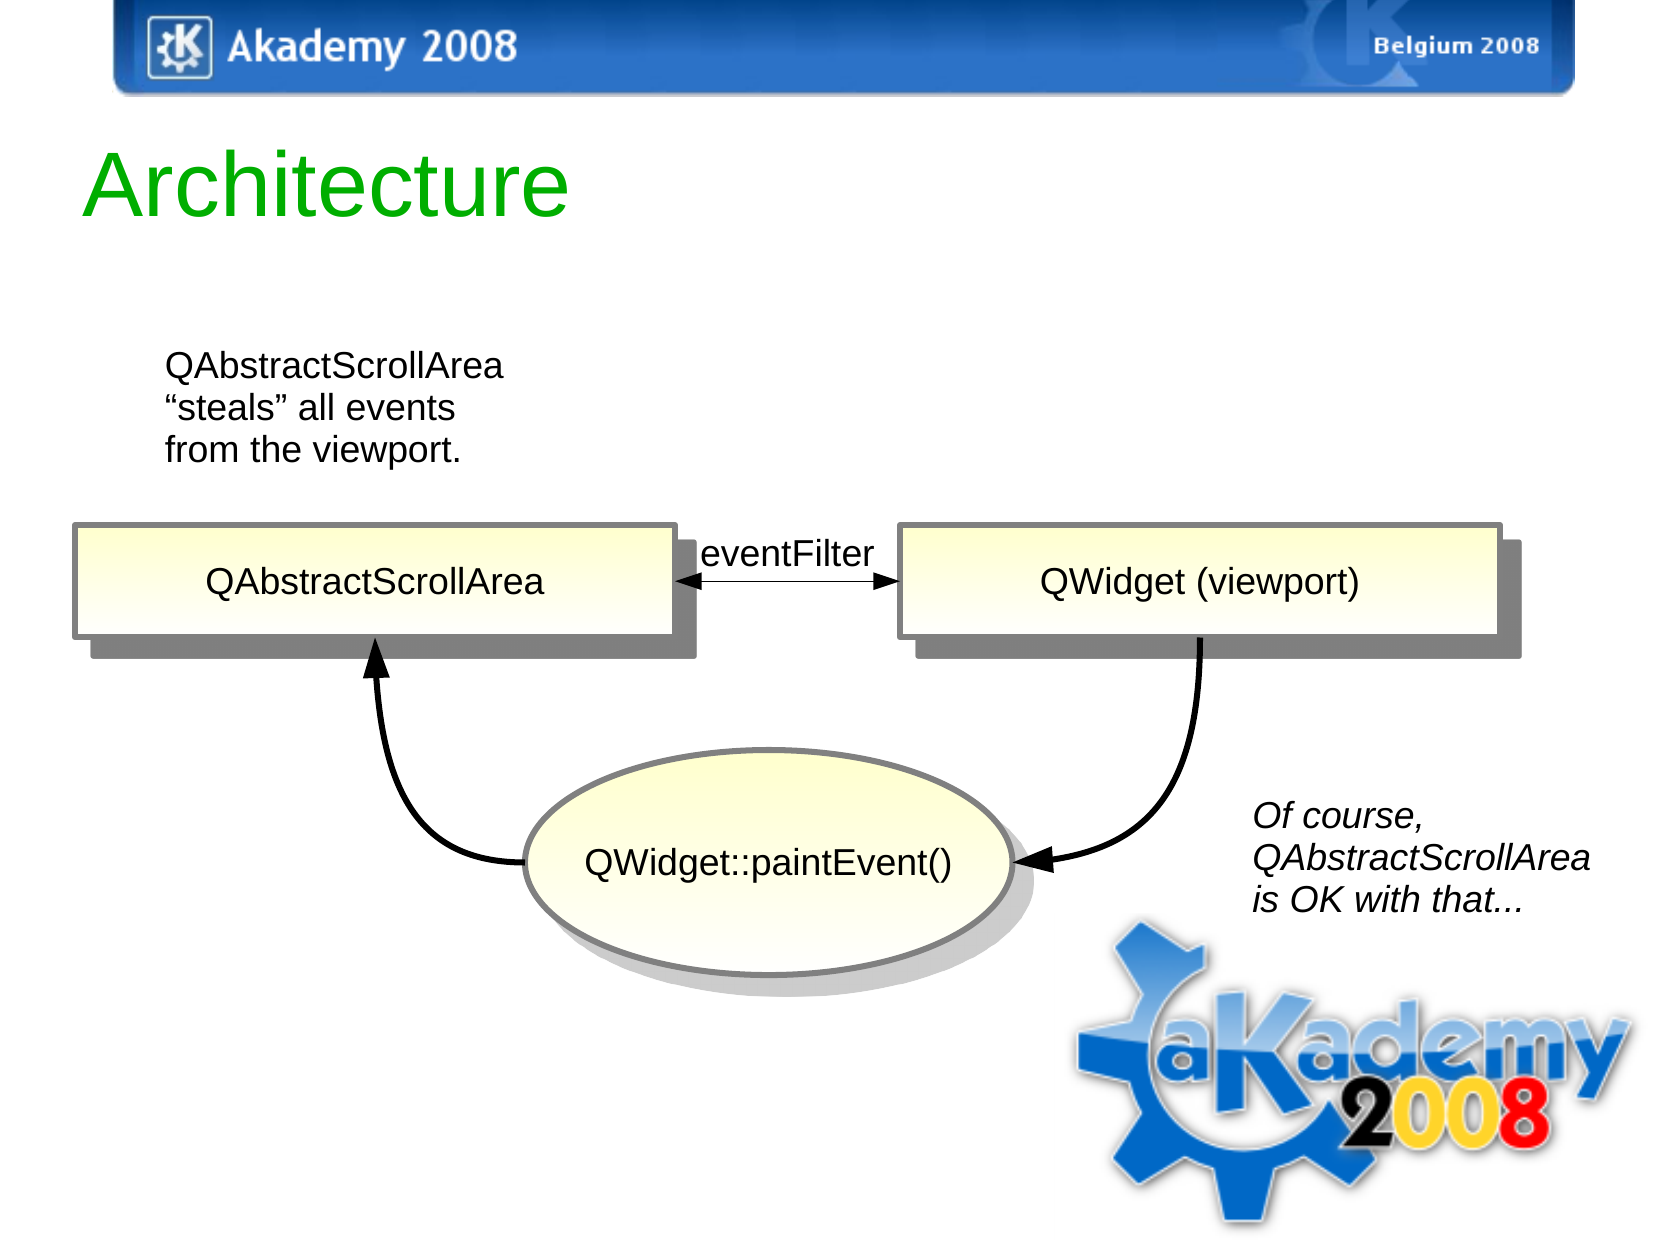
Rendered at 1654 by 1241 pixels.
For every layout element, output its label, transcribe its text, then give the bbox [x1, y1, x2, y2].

title Architecture [82, 112, 1571, 257]
text_box eventFilter [675, 525, 901, 582]
text_box Of course, QAbstractScrollArea is OK with that... [1237, 787, 1613, 929]
text_box QAbstractScrollArea [75, 524, 676, 638]
text_box QAbstractScrollArea “steals” all events from the viewport. [150, 337, 526, 479]
text_box QWidget (viewport) [900, 524, 1501, 638]
text_box QWidget::paintEvent() [525, 750, 1013, 976]
picture [1053, 913, 1654, 1241]
picture [112, 0, 1575, 98]
